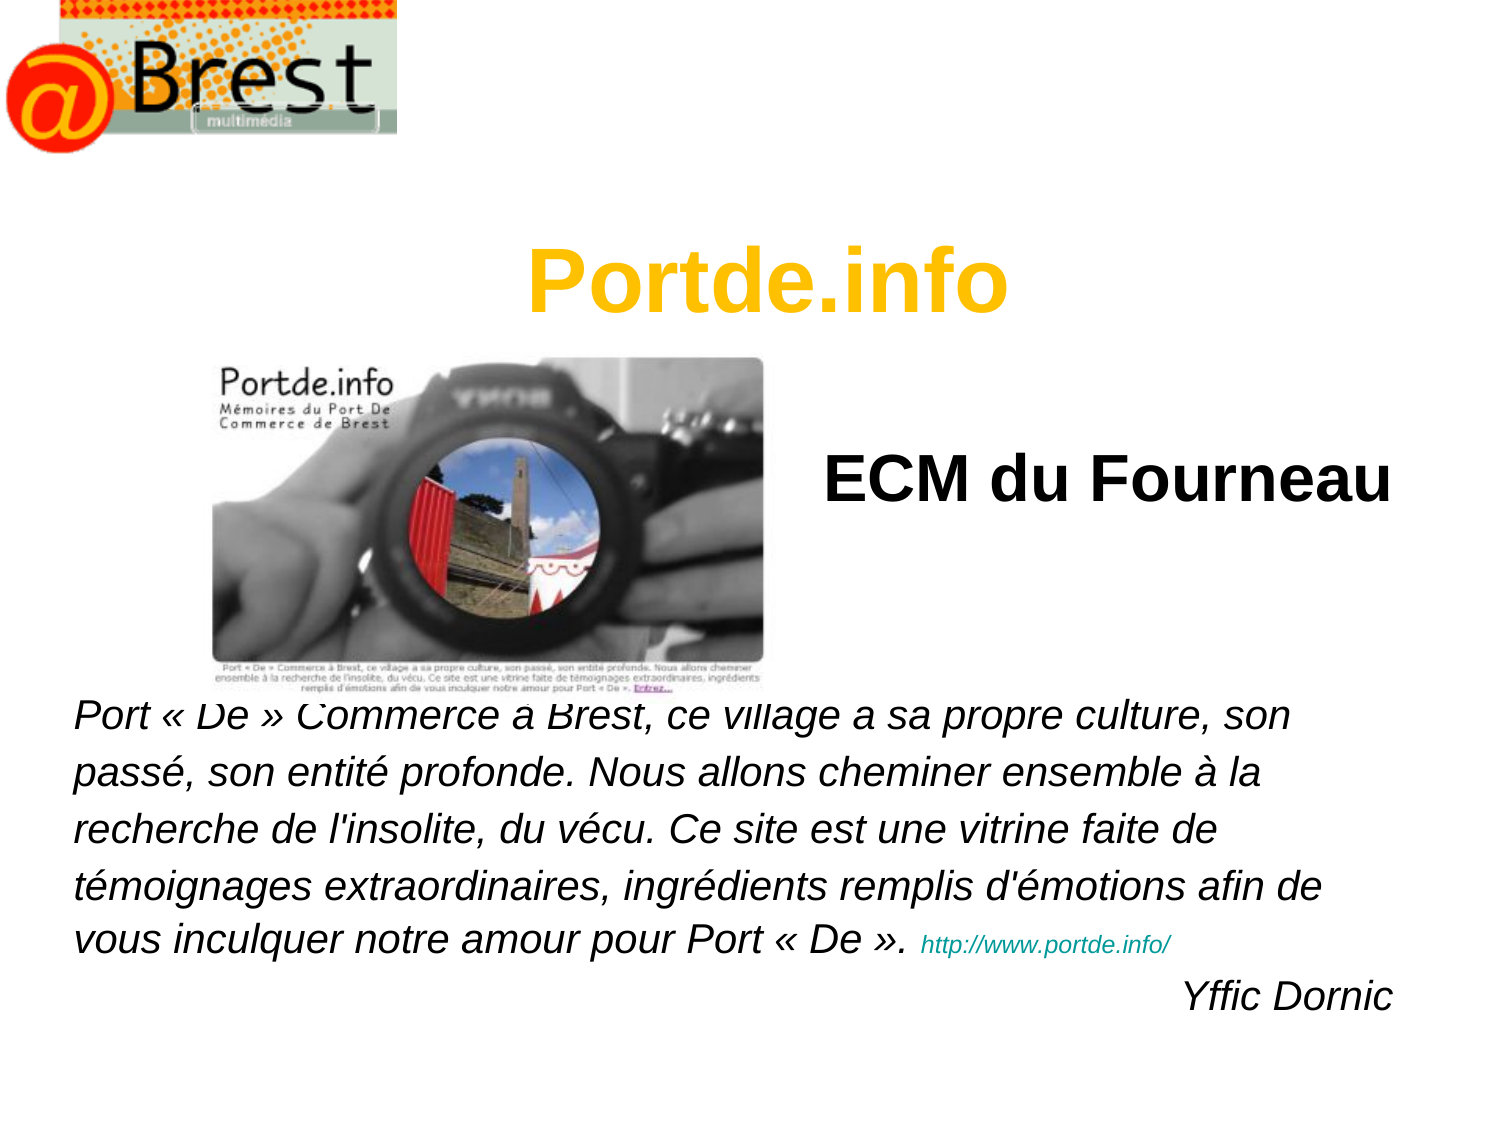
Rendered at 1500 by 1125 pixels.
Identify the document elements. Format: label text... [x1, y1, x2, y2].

title Portde.info [93, 187, 1444, 375]
picture [0, 0, 397, 157]
picture [175, 328, 801, 704]
list ECM du Fourneau Port « De » Commerce à Brest, ce village a sa propre culture, son passé, son entité profonde. Nous allons cheminer ensemble à la recherche de l'insolite, du vécu. Ce site est une vitrine faite de témoignages extraordinaires, ingrédients remplis d'émotions afin de vous inculquer notre amour pour Port « De ». http://www.portde.info/ Yffic Dornic [58, 433, 1409, 1064]
